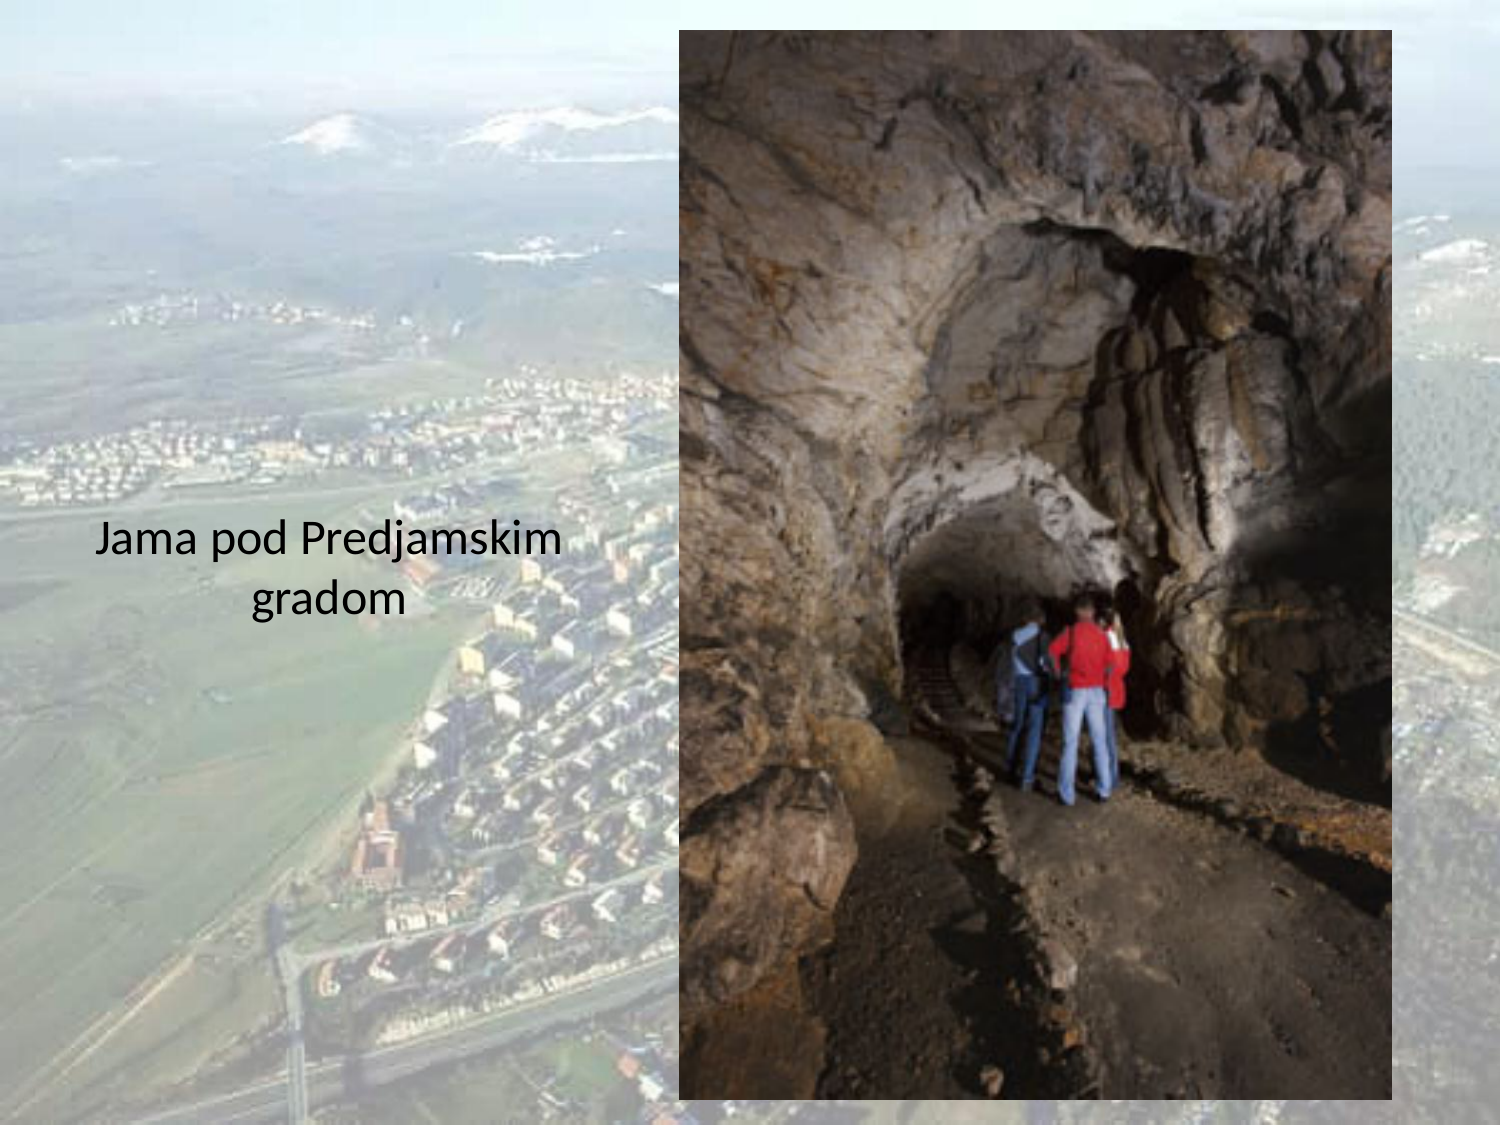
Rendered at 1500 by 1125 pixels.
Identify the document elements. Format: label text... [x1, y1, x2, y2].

picture [0, 0, 1500, 1125]
text_box Jama pod Predjamskim gradom [57, 496, 602, 632]
